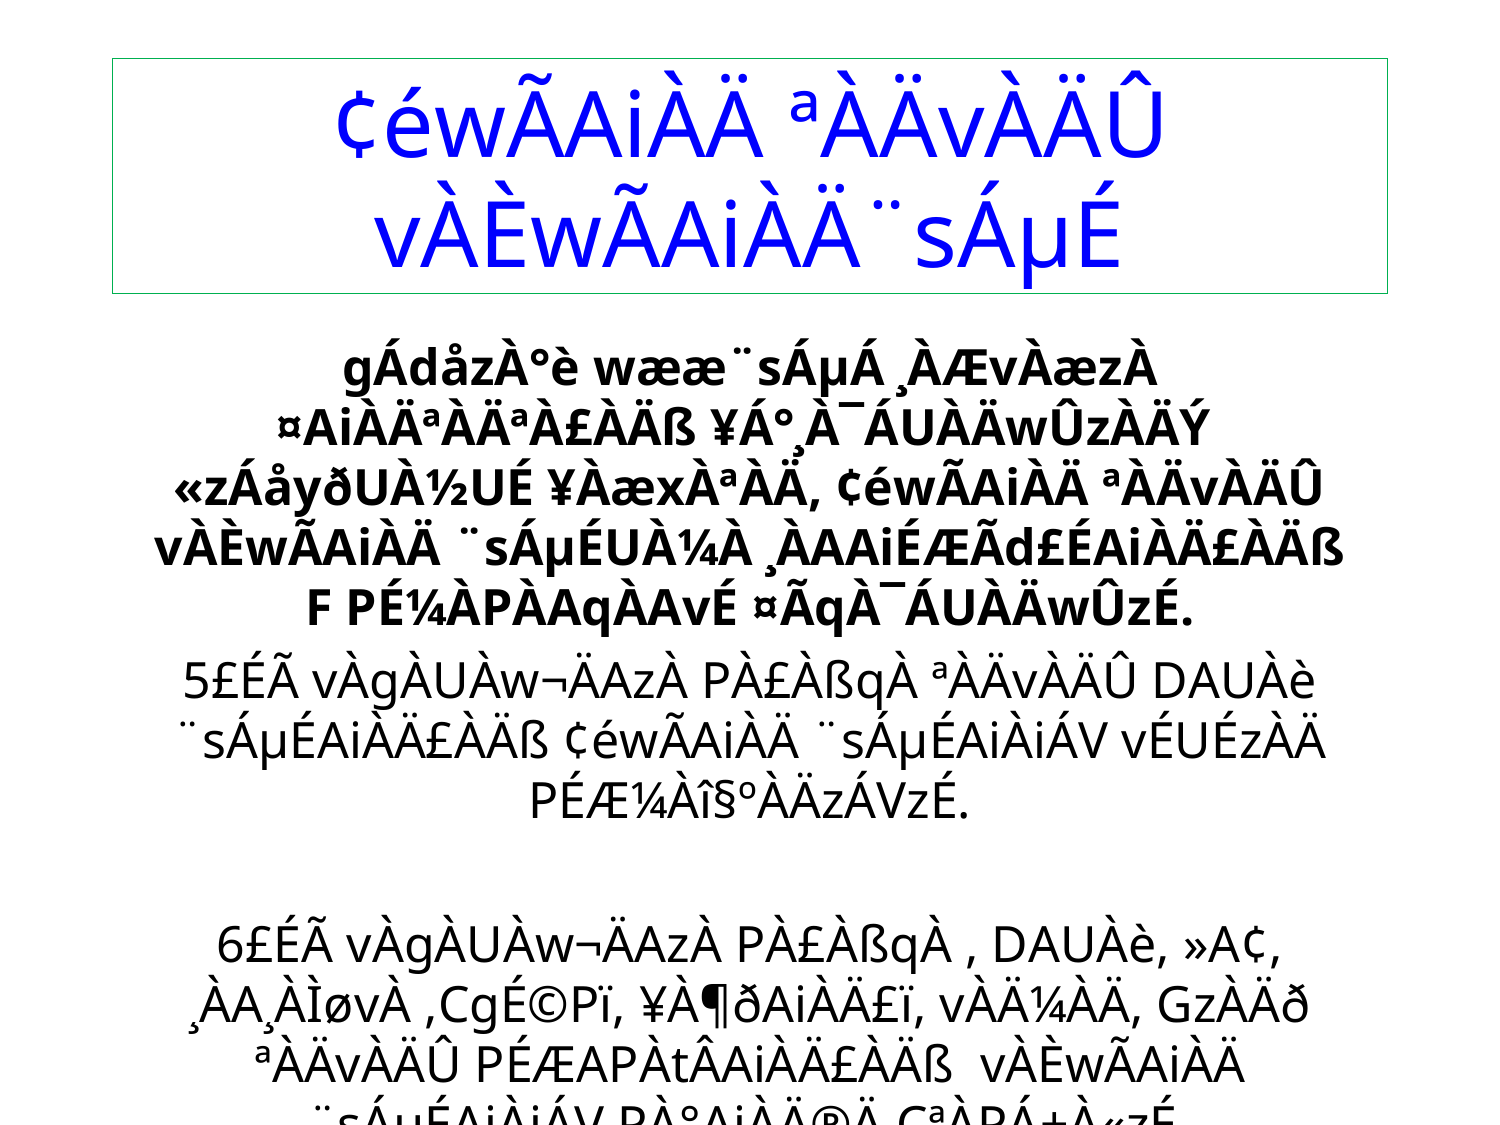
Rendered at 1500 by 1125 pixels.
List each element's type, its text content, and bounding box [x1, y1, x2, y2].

text_box gÁdåzÀ°è wææ¨sÁµÁ ¸ÀÆvÀæzÀ ¤AiÀÄªÀÄªÀ£ÀÄß ¥Á°¸À¯ÁUÀÄwÛzÀÄÝ «zÁåyðUÀ½UÉ ¥ÀæxÀªÀÄ, ¢éwÃAiÀÄ ªÀÄvÀÄÛ vÀÈwÃAiÀÄ ¨sÁµÉUÀ¼À ¸ÀAAiÉÆÃd£ÉAiÀÄ£ÀÄß F PÉ¼ÀPÀAqÀAvÉ ¤ÃqÀ¯ÁUÀÄwÛzÉ. 5£ÉÃ vÀgÀUÀw¬ÄAzÀ PÀ£ÀßqÀ ªÀÄvÀÄÛ DAUÀè ¨sÁµÉAiÀÄ£ÀÄß ¢éwÃAiÀÄ ¨sÁµÉAiÀiÁV vÉUÉzÀÄ PÉÆ¼Àî§ºÀÄzÁVzÉ. 6£ÉÃ vÀgÀUÀw¬ÄAzÀ PÀ£ÀßqÀ , DAUÀè, »A¢, ¸ÀA¸ÀÌøvÀ ,CgÉ©Pï, ¥À¶ðAiÀÄ£ï, vÀÄ¼ÀÄ, GzÀÄð ªÀÄvÀÄÛ PÉÆAPÀtÂAiÀÄ£ÀÄß vÀÈwÃAiÀÄ ¨sÁµÉAiÀiÁV PÀ°AiÀÄ®Ä CªÀPÁ±À«zÉ. [128, 328, 1372, 925]
title ¢éwÃAiÀÄ ªÀÄvÀÄÛ vÀÈwÃAiÀÄ¨sÁµÉ [112, 70, 1388, 282]
